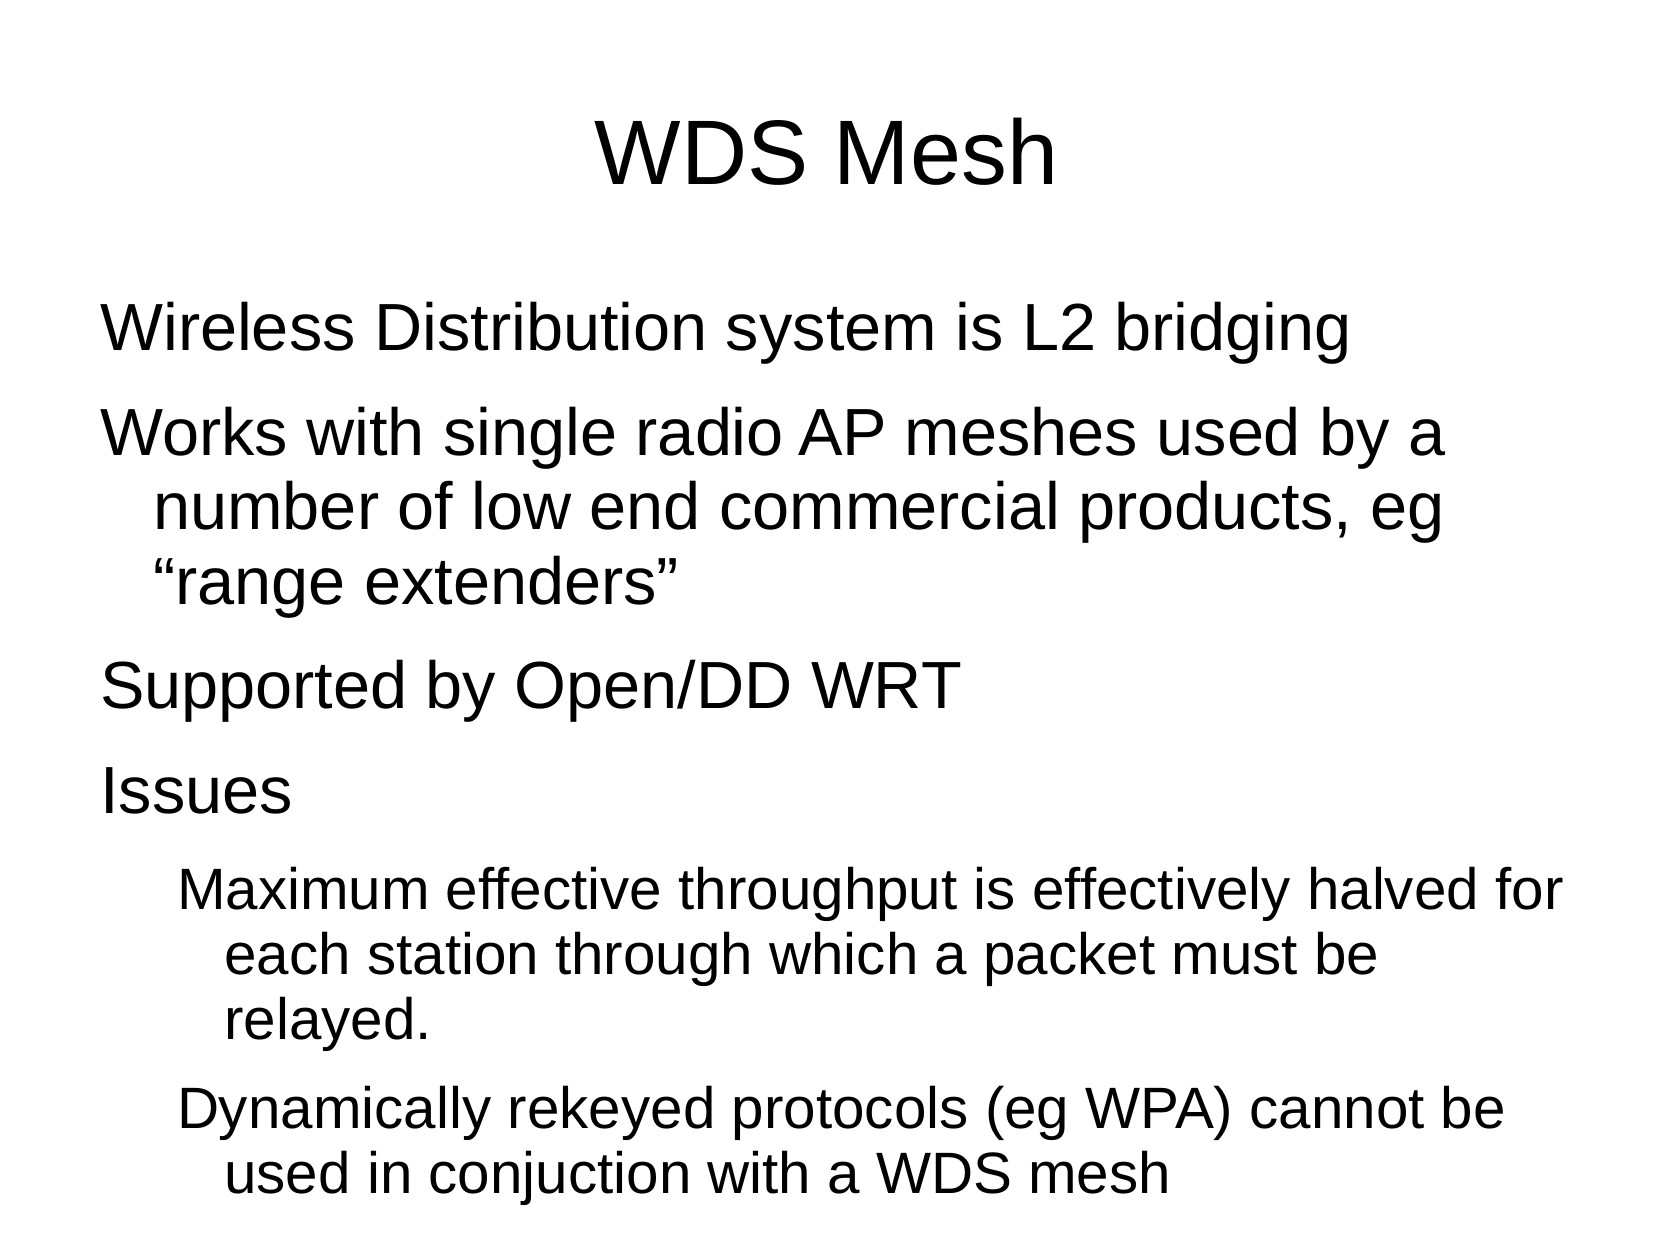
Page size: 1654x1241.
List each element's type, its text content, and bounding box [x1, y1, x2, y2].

title WDS Mesh [82, 56, 1571, 250]
list Wireless Distribution system is L2 bridging Works with single radio AP meshes used by a number of low end commercial products, eg “range extenders” Supported by Open/DD WRT Issues Maximum effective throughput is effectively halved for each station through which a packet must be relayed. Dynamically rekeyed protocols (eg WPA) cannot be used in conjuction with a WDS mesh [82, 290, 1571, 1206]
